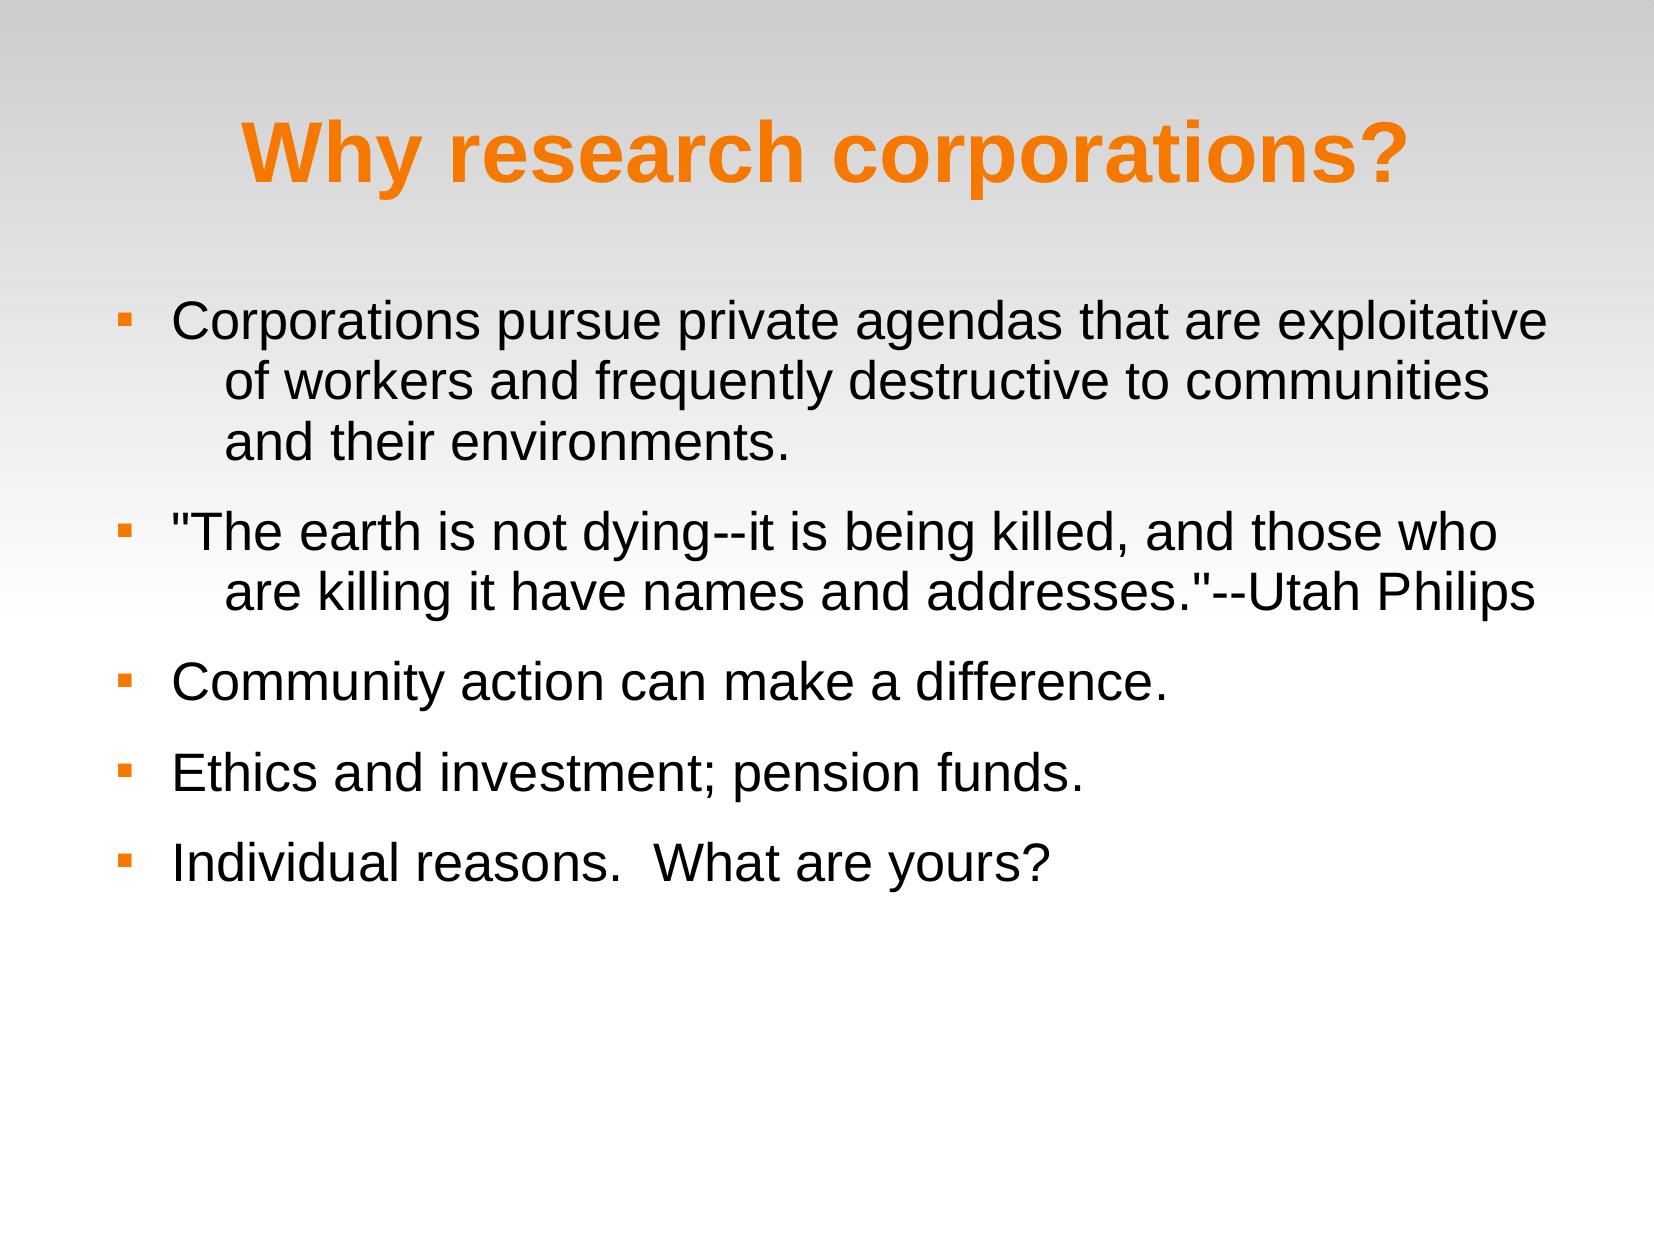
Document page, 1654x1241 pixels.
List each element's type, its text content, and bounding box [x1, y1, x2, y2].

title Why research corporations? [82, 49, 1571, 257]
list Corporations pursue private agendas that are exploitative of workers and frequently destructive to communities and their environments. "The earth is not dying--it is being killed, and those who are killing it have names and addresses."--Utah Philips Community action can make a difference. Ethics and investment; pension funds. Individual reasons. What are yours? [82, 290, 1571, 1109]
